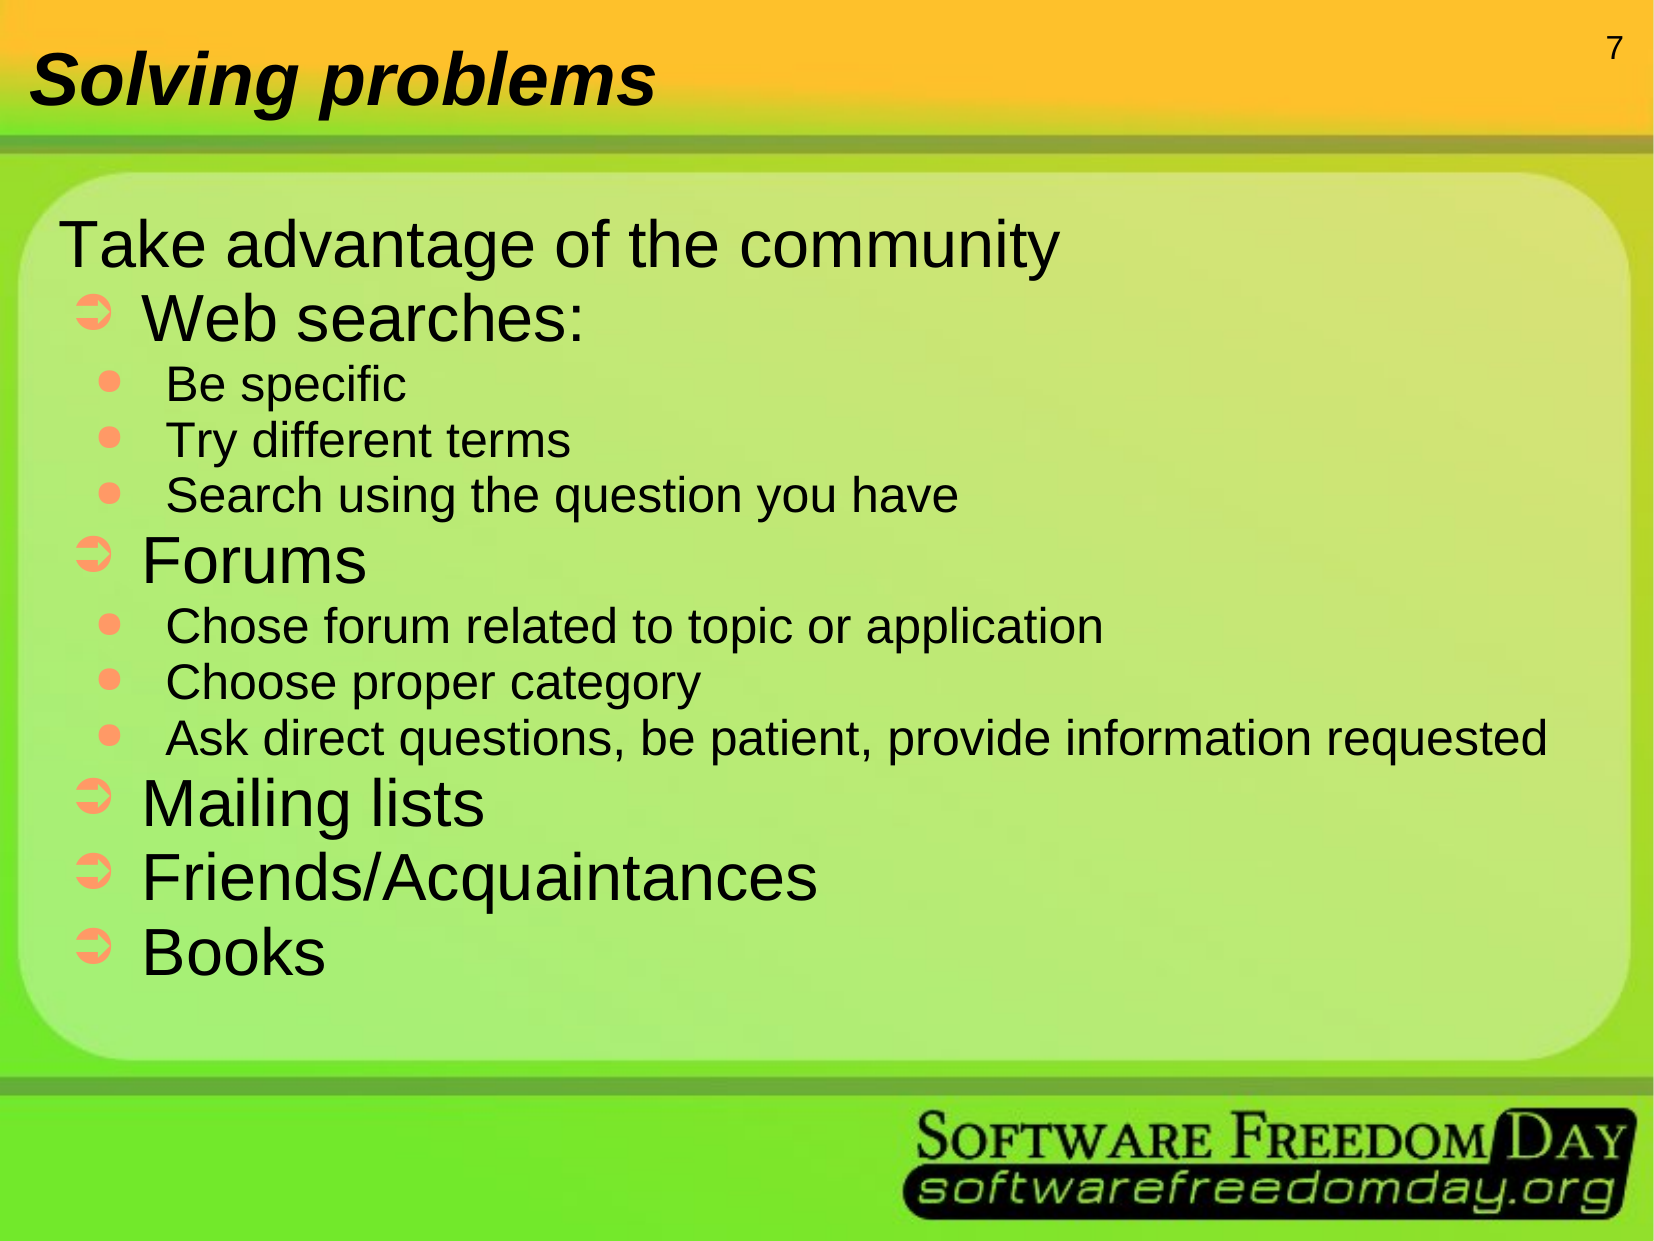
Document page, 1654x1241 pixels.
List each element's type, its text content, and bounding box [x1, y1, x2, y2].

picture [0, 0, 1654, 1241]
list Take advantage of the community Web searches: Be specific Try different terms Search using the question you have Forums Chose forum related to topic or application Choose proper category Ask direct questions, be patient, provide information requested Mailing lists Friends/Acquaintances Books [59, 206, 1595, 1026]
title Solving problems [29, 0, 1625, 159]
